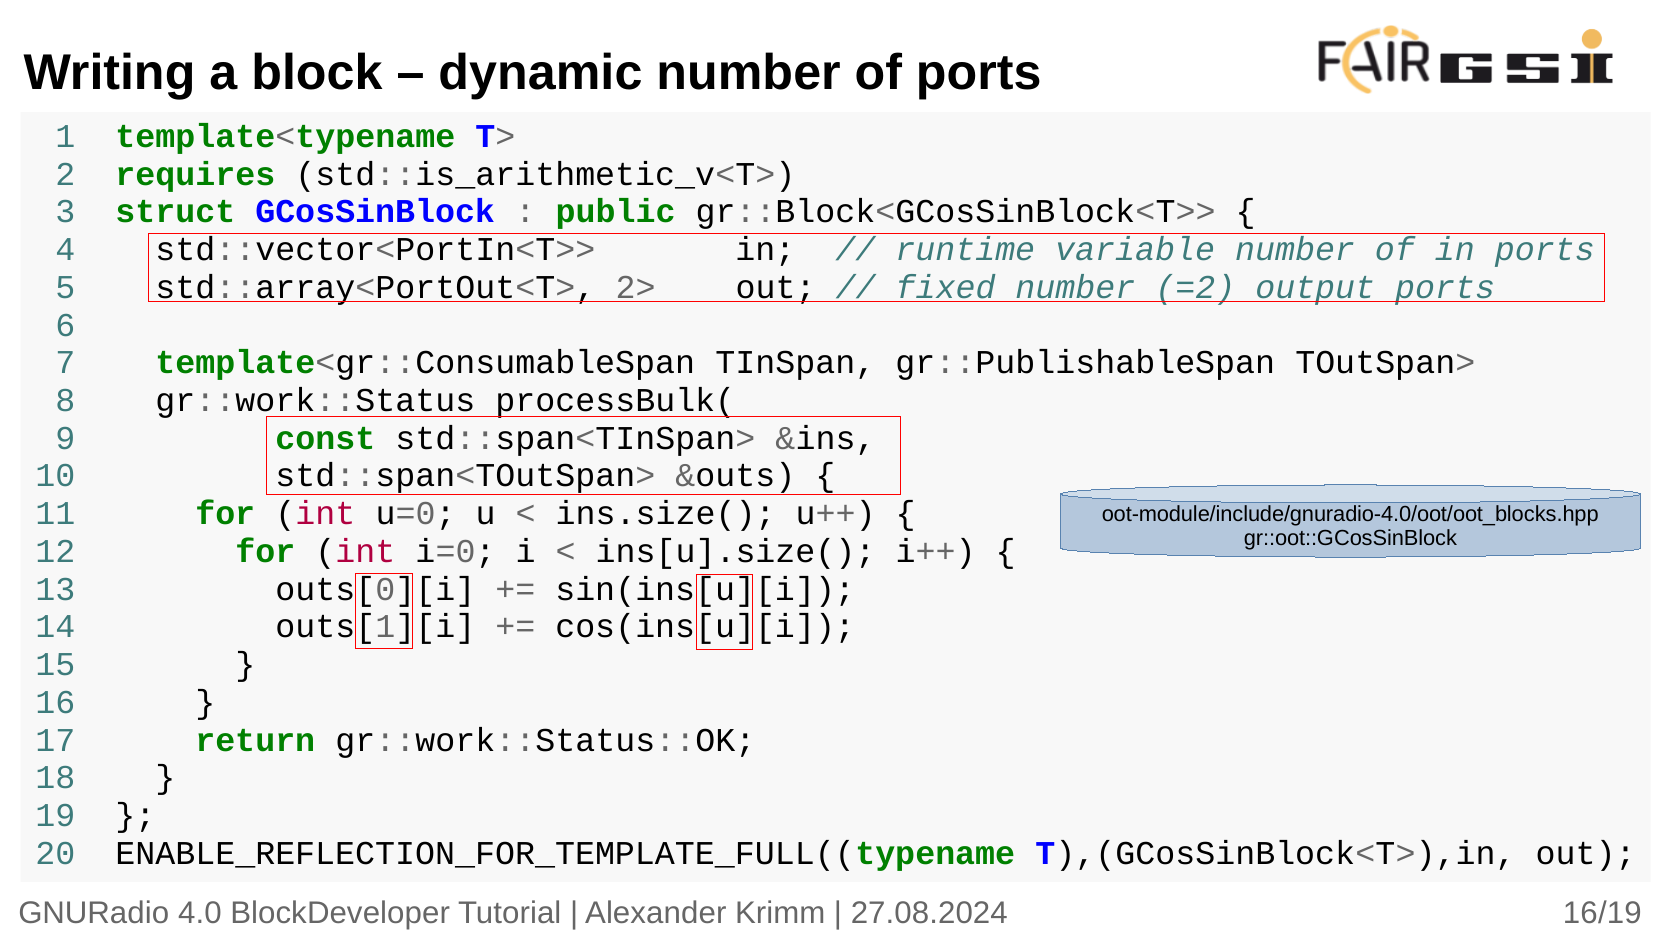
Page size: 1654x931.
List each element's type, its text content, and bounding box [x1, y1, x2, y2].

title Writing a block – dynamic number of ports [23, 5, 1638, 112]
text_box 1 template<typename T> 2 requires (std::is_arithmetic_v<T>) 3 struct GCosSinBlock : public gr::Block<GCosSinBlock<T>> { 4 std::vector<PortIn<T>> in; // runtime variable number of in ports 5 std::array<PortOut<T>, 2> out; // fixed number (=2) output ports 6 7 template<gr::ConsumableSpan TInSpan, gr::PublishableSpan TOutSpan> 8 gr::work::Status processBulk( 9 const std::span<TInSpan> &ins, 10 std::span<TOutSpan> &outs) { 11 for (int u=0; u < ins.size(); u++) { 12 for (int i=0; i < ins[u].size(); i++) { 13 outs[0][i] += sin(ins[u][i]); 14 outs[1][i] += cos(ins[u][i]); 15 } 16 } 17 return gr::work::Status::OK; 18 } 19 }; 20 ENABLE_REFLECTION_FOR_TEMPLATE_FULL((typename T),(GCosSinBlock<T>),in, out); [20, 112, 1651, 882]
text_box oot-module/include/gnuradio-4.0/oot/oot_blocks.hpp gr::oot::GCosSinBlock [1060, 495, 1641, 558]
